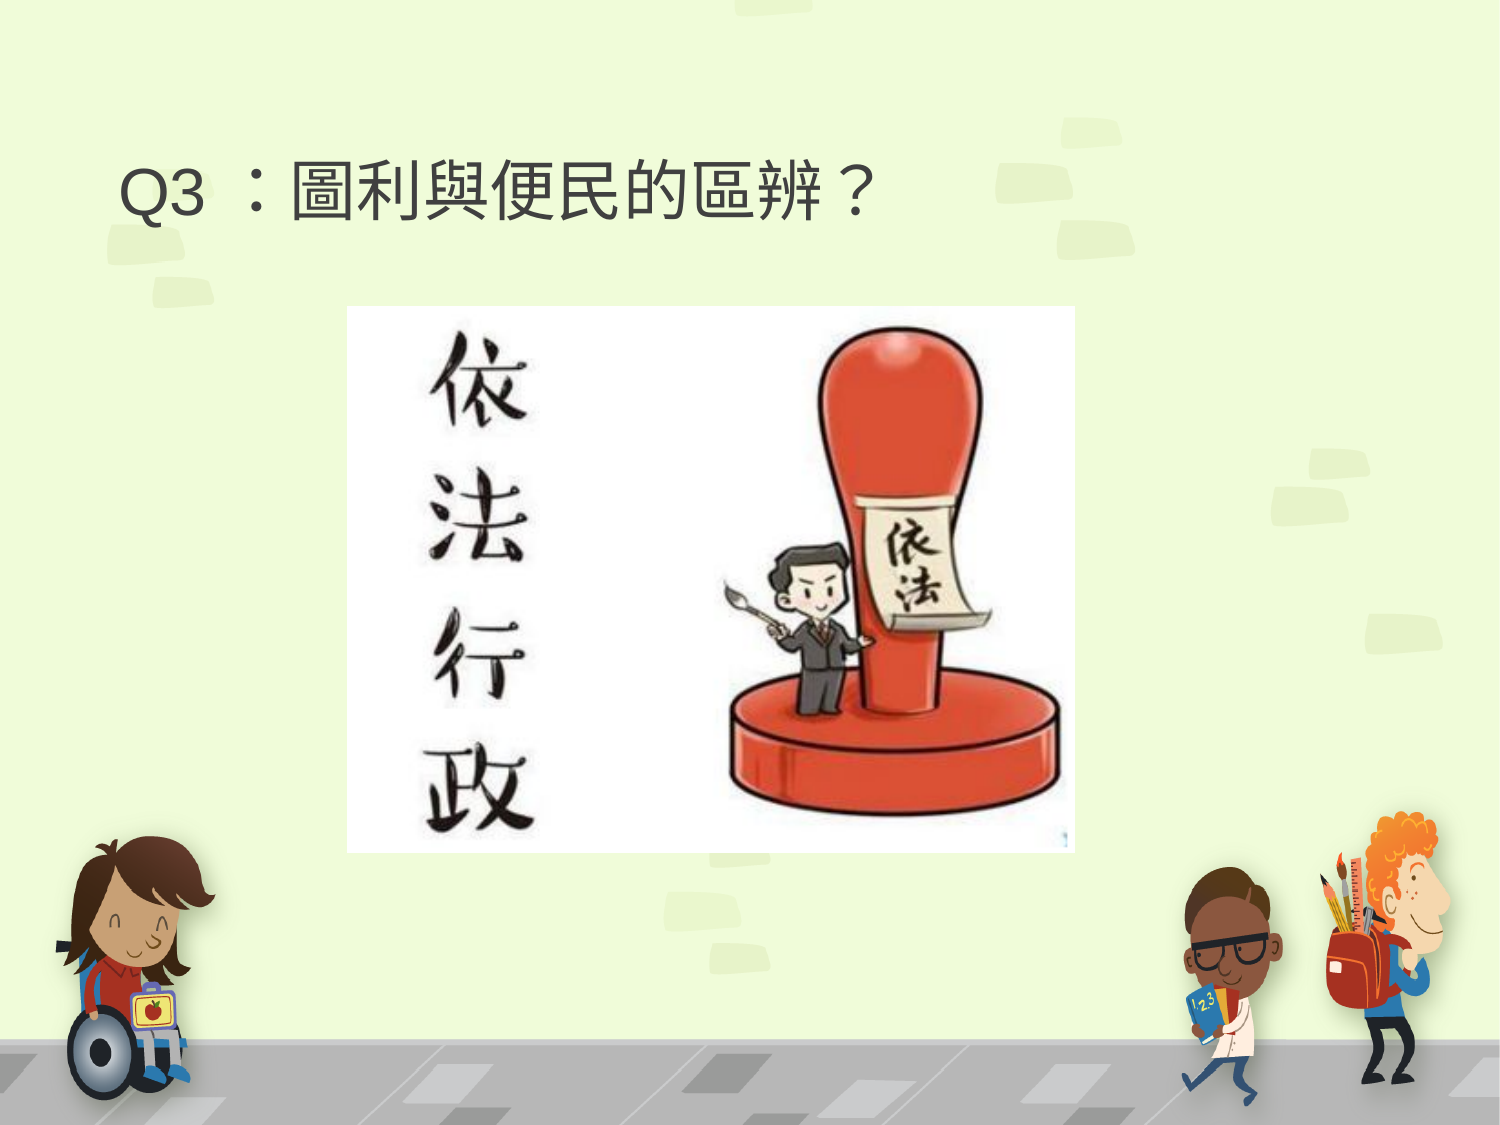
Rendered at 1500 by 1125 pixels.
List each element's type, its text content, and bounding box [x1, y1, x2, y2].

picture [0, 0, 1500, 1125]
title Q3：圖利與便民的區辨？ [103, 59, 1313, 238]
